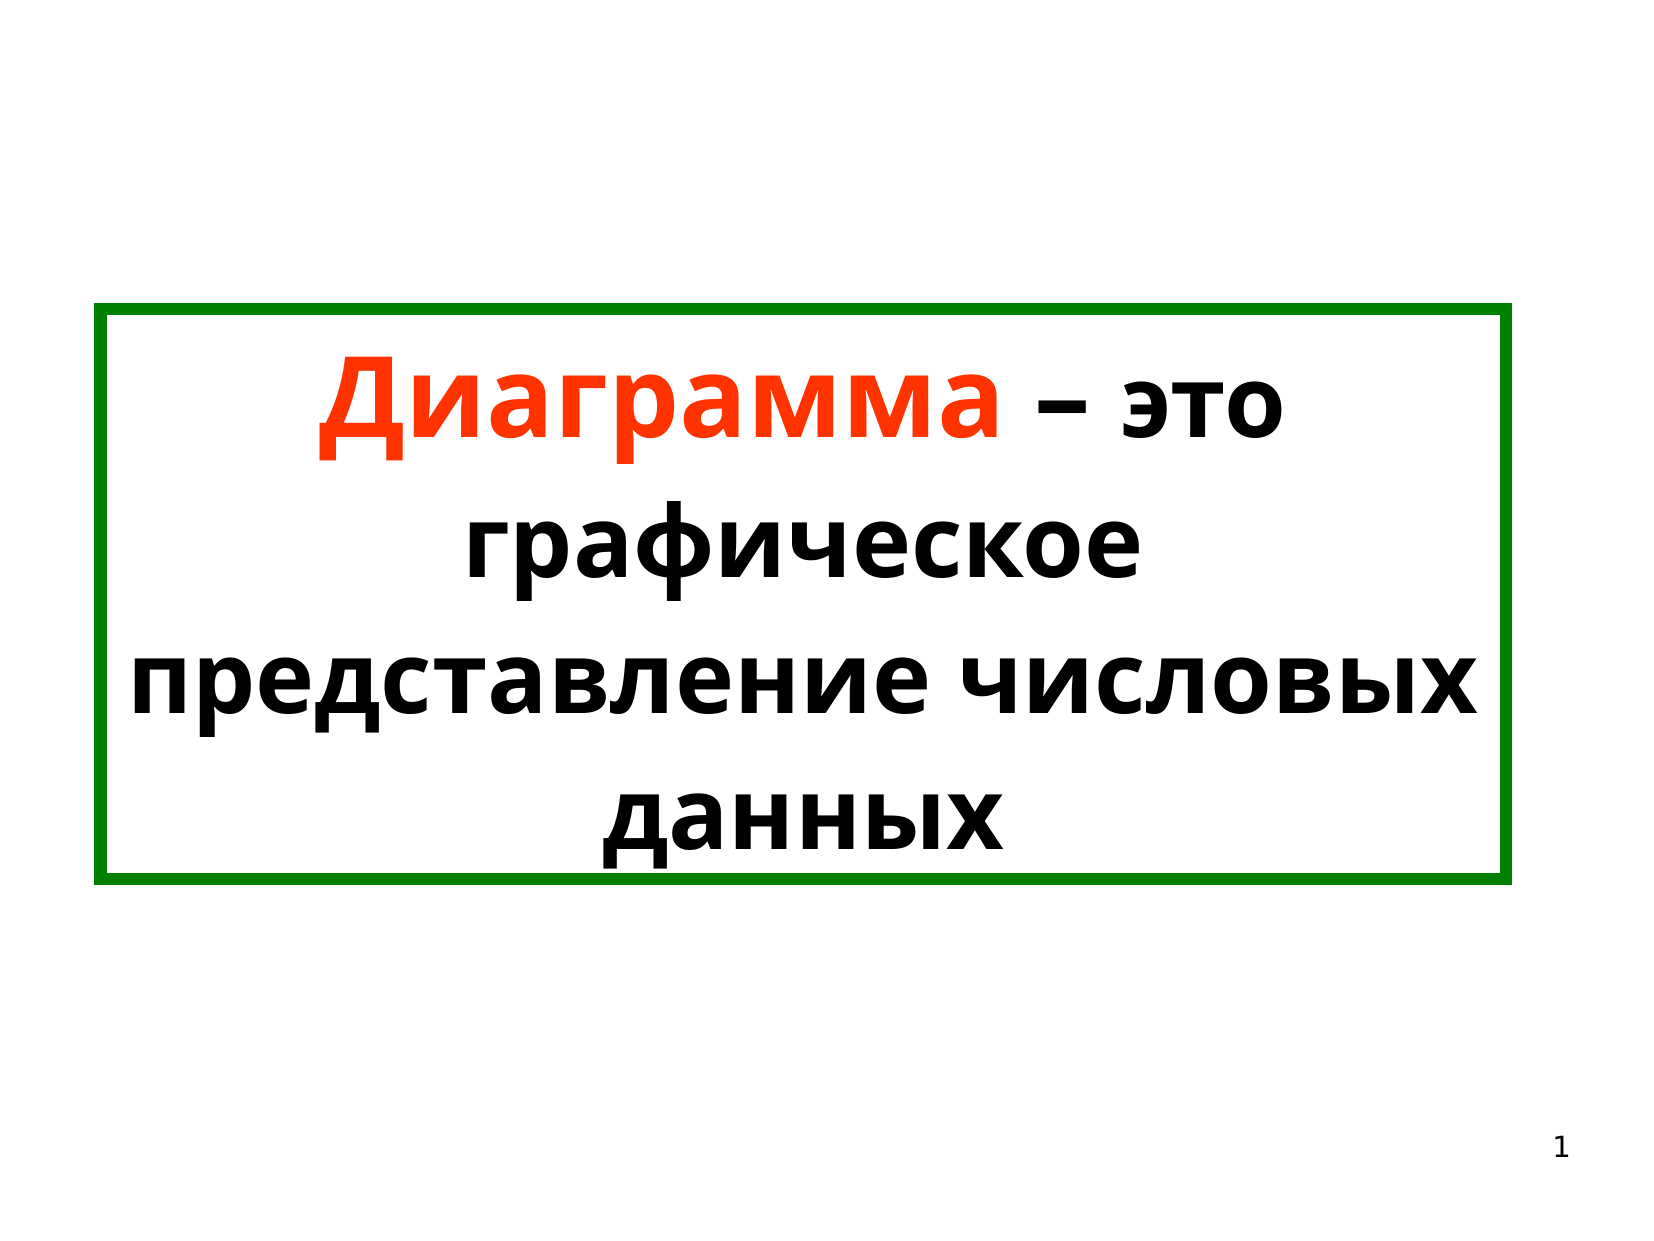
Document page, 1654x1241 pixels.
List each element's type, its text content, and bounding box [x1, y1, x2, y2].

title Диаграмма – это графическое представление числовых данных [100, 324, 1506, 879]
